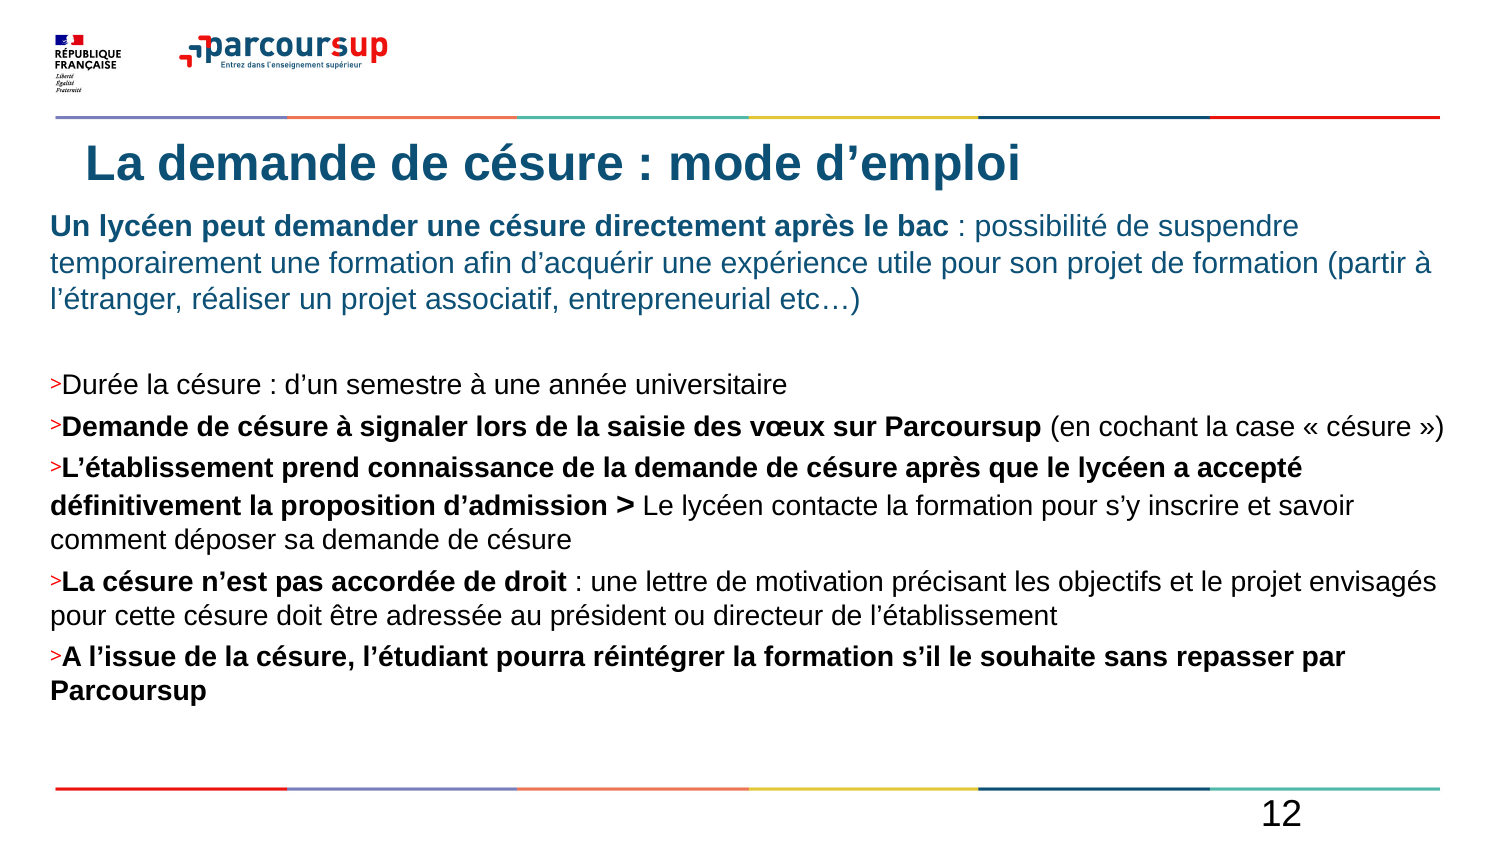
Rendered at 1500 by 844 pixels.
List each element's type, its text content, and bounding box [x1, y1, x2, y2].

list Un lycéen peut demander une césure directement après le bac : possibilité de suspendre temporairement une formation afin d’acquérir une expérience utile pour son projet de formation (partir à l’étranger, réaliser un projet associatif, entrepreneurial etc…) Durée la césure : d’un semestre à une année universitaire Demande de césure à signaler lors de la saisie des vœux sur Parcoursup (en cochant la case « césure ») L’établissement prend connaissance de la demande de césure après que le lycéen a accepté définitivement la proposition d’admission > Le lycéen contacte la formation pour s’y inscrire et savoir comment déposer sa demande de césure La césure n’est pas accordée de droit : une lettre de motivation précisant les objectifs et le projet envisagés pour cette césure doit être adressée au président ou directeur de l’établissement A l’issue de la césure, l’étudiant pourra réintégrer la formation s’il le souhaite sans repasser par Parcoursup [35, 199, 1465, 743]
text_box [1246, 784, 1438, 844]
title La demande de césure : mode d’emploi [70, 129, 1453, 199]
